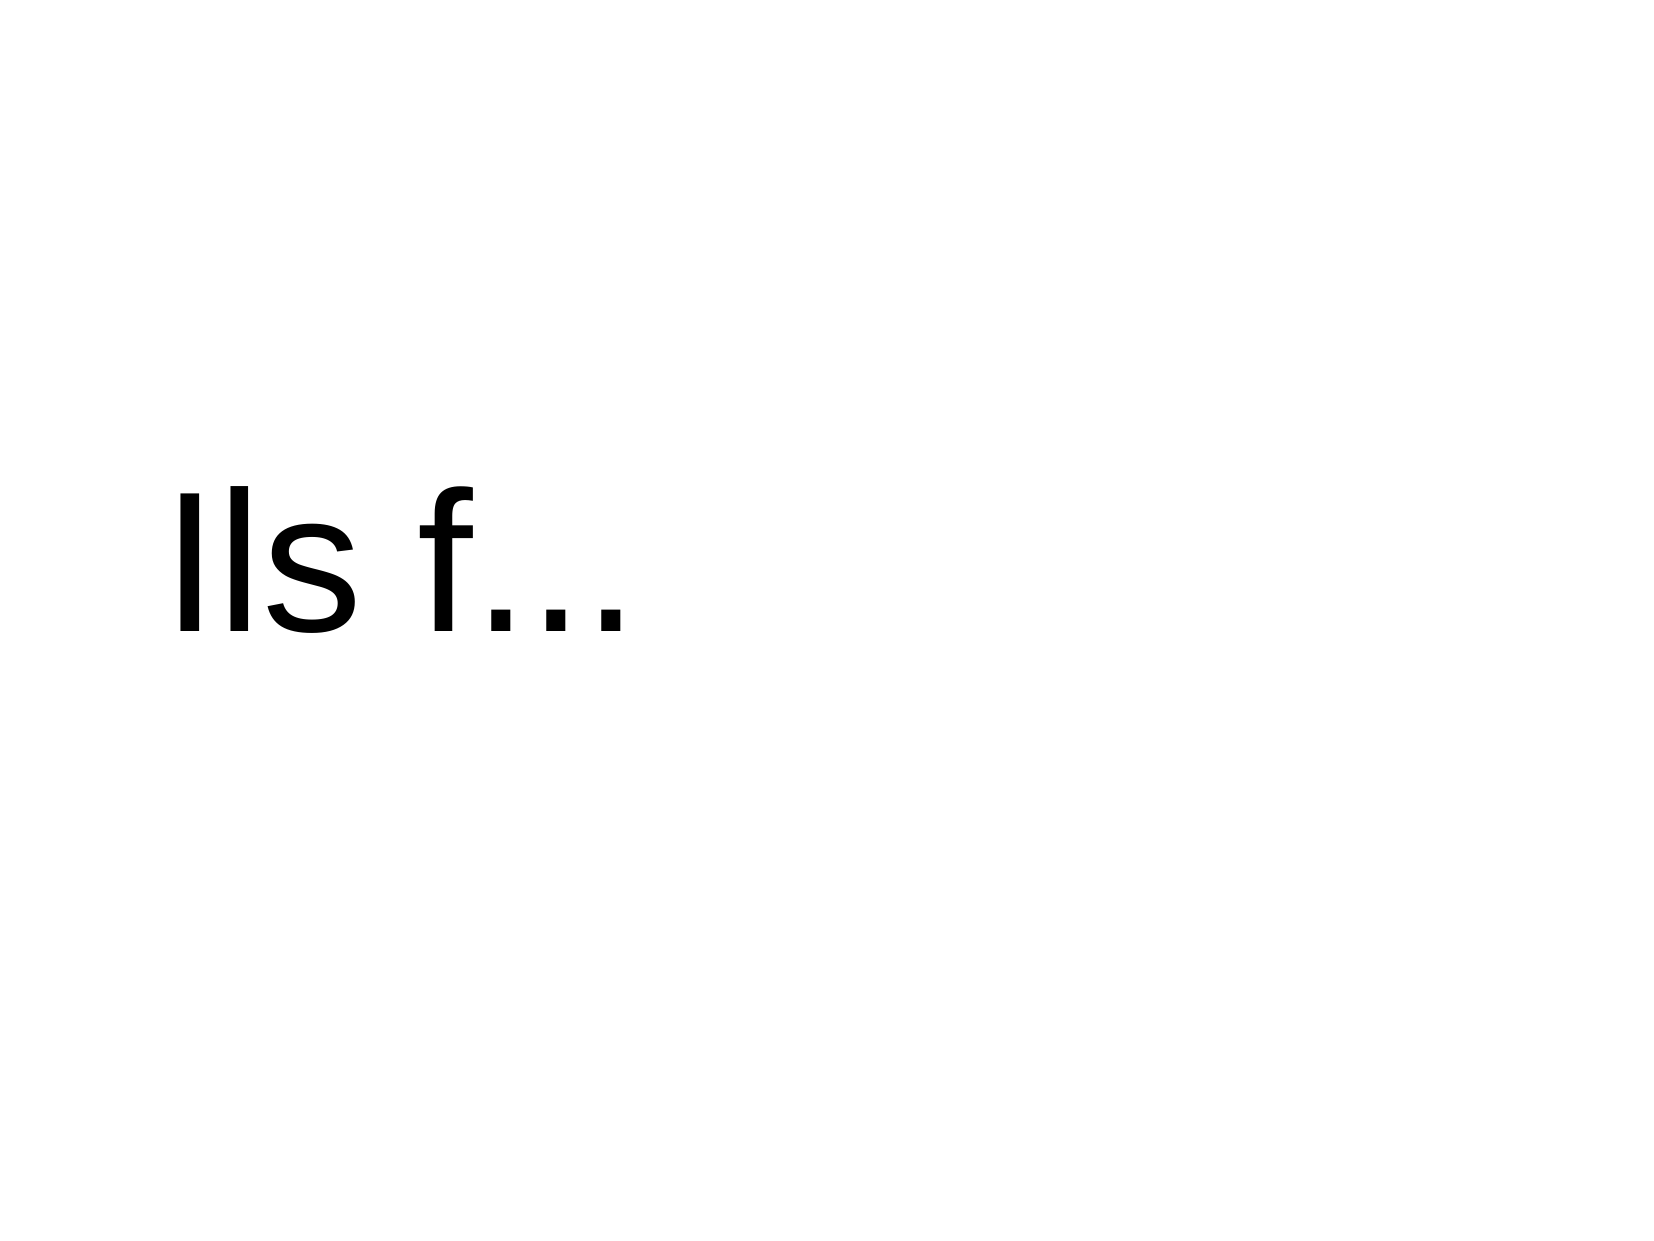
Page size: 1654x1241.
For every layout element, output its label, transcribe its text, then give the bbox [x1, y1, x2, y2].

text_box Ils f... [147, 442, 1418, 682]
